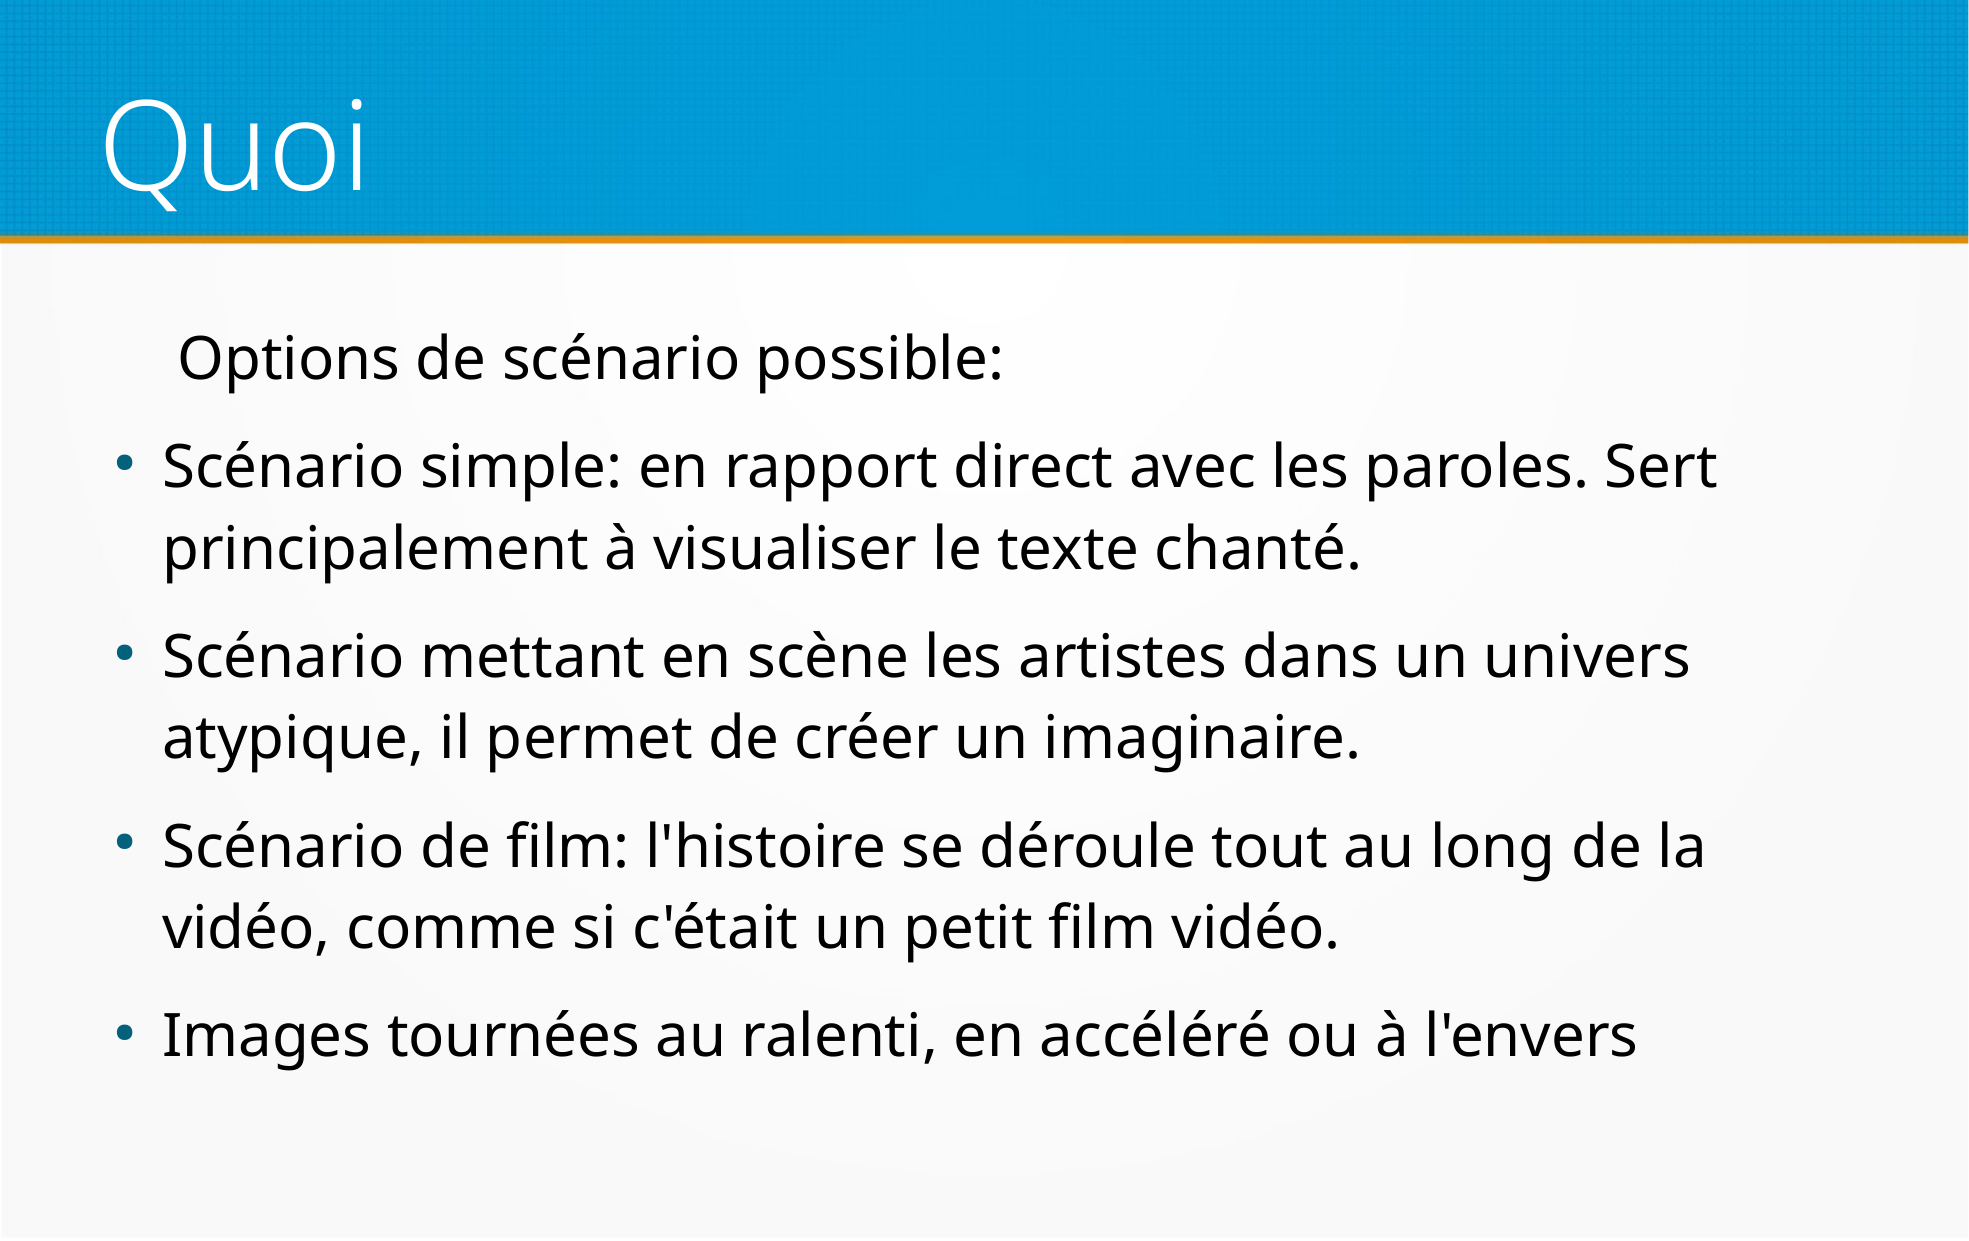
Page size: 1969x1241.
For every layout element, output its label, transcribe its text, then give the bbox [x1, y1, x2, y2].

title Quoi [98, 19, 1870, 227]
list Options de scénario possible: Scénario simple: en rapport direct avec les paroles. Sert principalement à visualiser le texte chanté. Scénario mettant en scène les artistes dans un univers atypique, il permet de créer un imaginaire. Scénario de film: l'histoire se déroule tout au long de la vidéo, comme si c'était un petit film vidéo. Images tournées au ralenti, en accéléré ou à l'envers [98, 315, 1861, 1081]
picture [0, 233, 1969, 1241]
